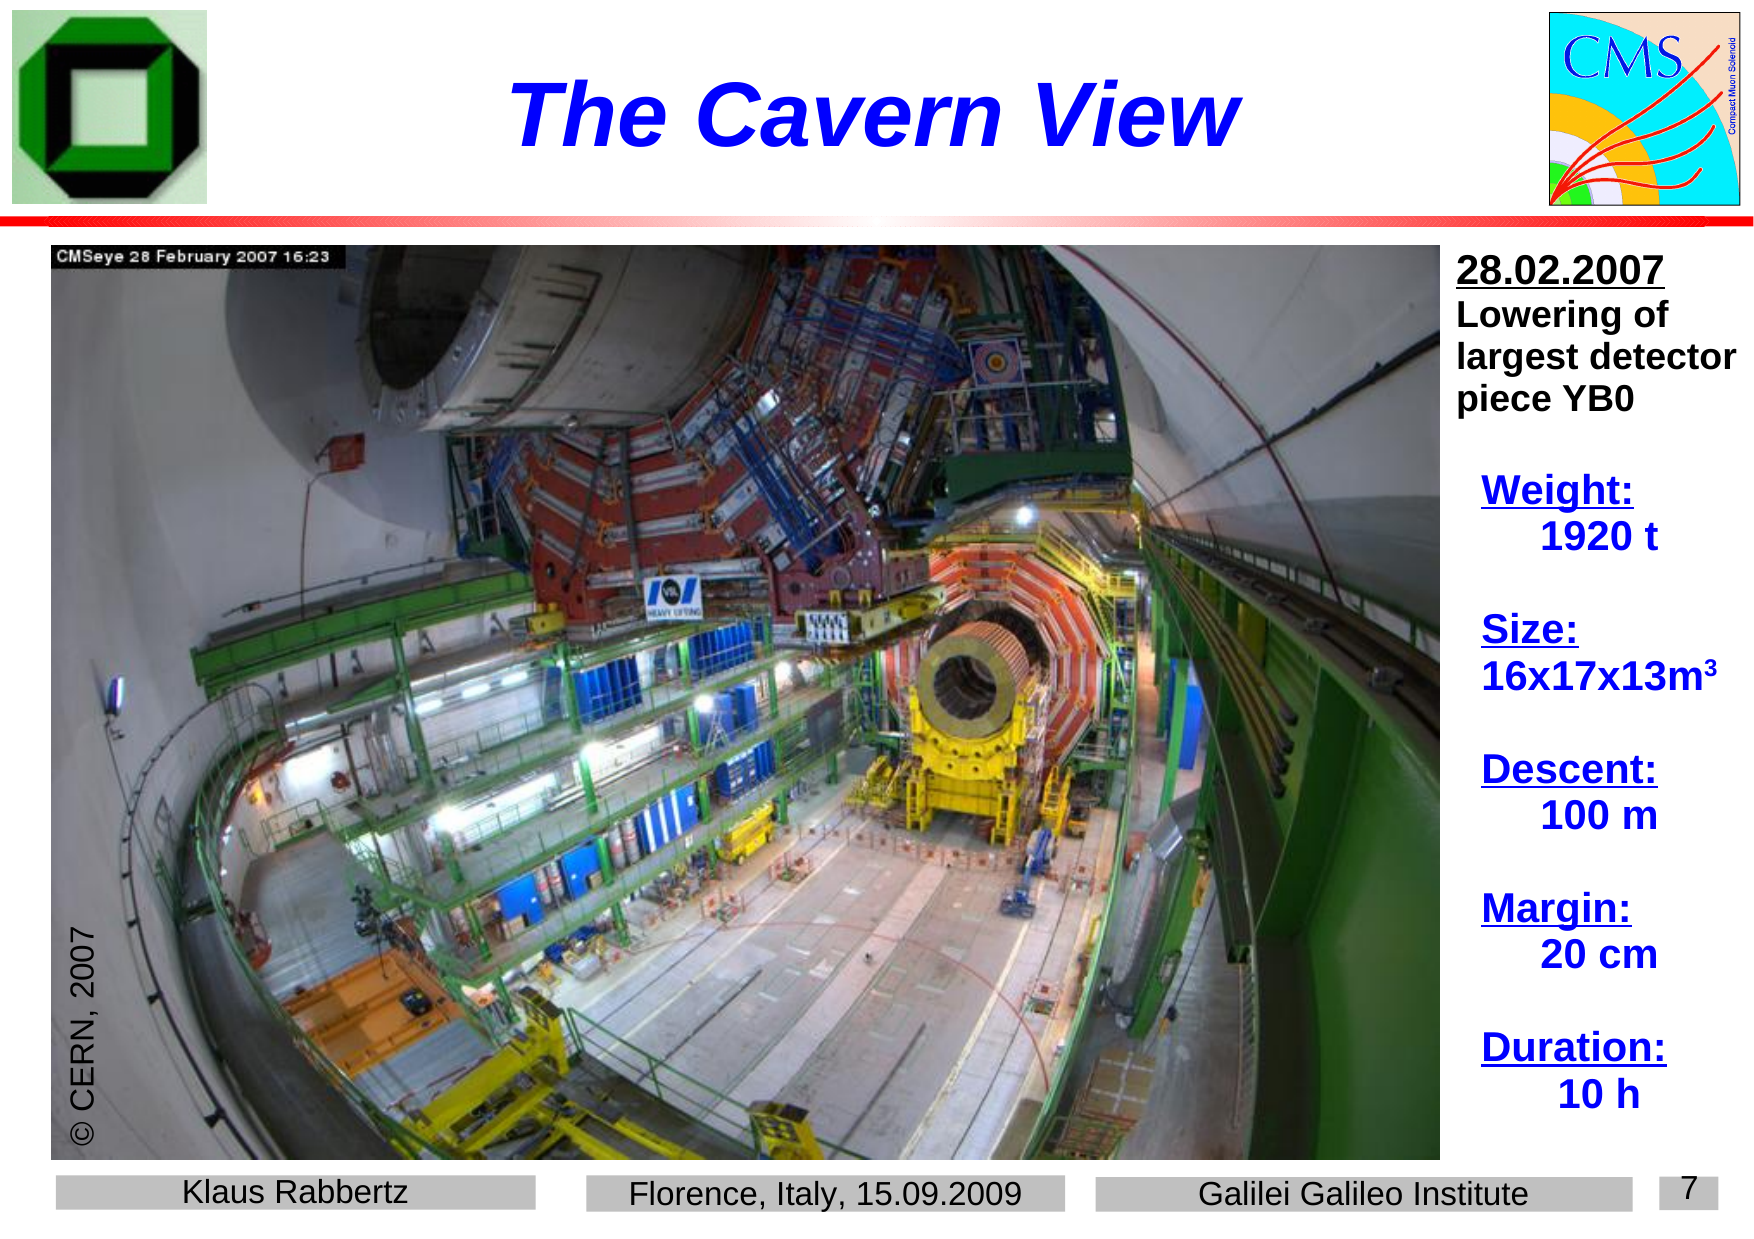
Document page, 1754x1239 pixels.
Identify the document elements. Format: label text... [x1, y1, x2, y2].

text_box © CERN, 2007 [57, 913, 107, 1159]
picture [12, 10, 207, 204]
title The Cavern View [220, 16, 1525, 213]
picture [1548, 11, 1741, 206]
text_box Weight: 1920 t Size: 16x17x13m3 Descent: 100 m Margin: 20 cm Duration: 10 h [1469, 460, 1730, 1140]
text_box 28.02.2007 Lowering of largest detector piece YB0 [1444, 240, 1749, 430]
picture [51, 245, 1440, 1160]
